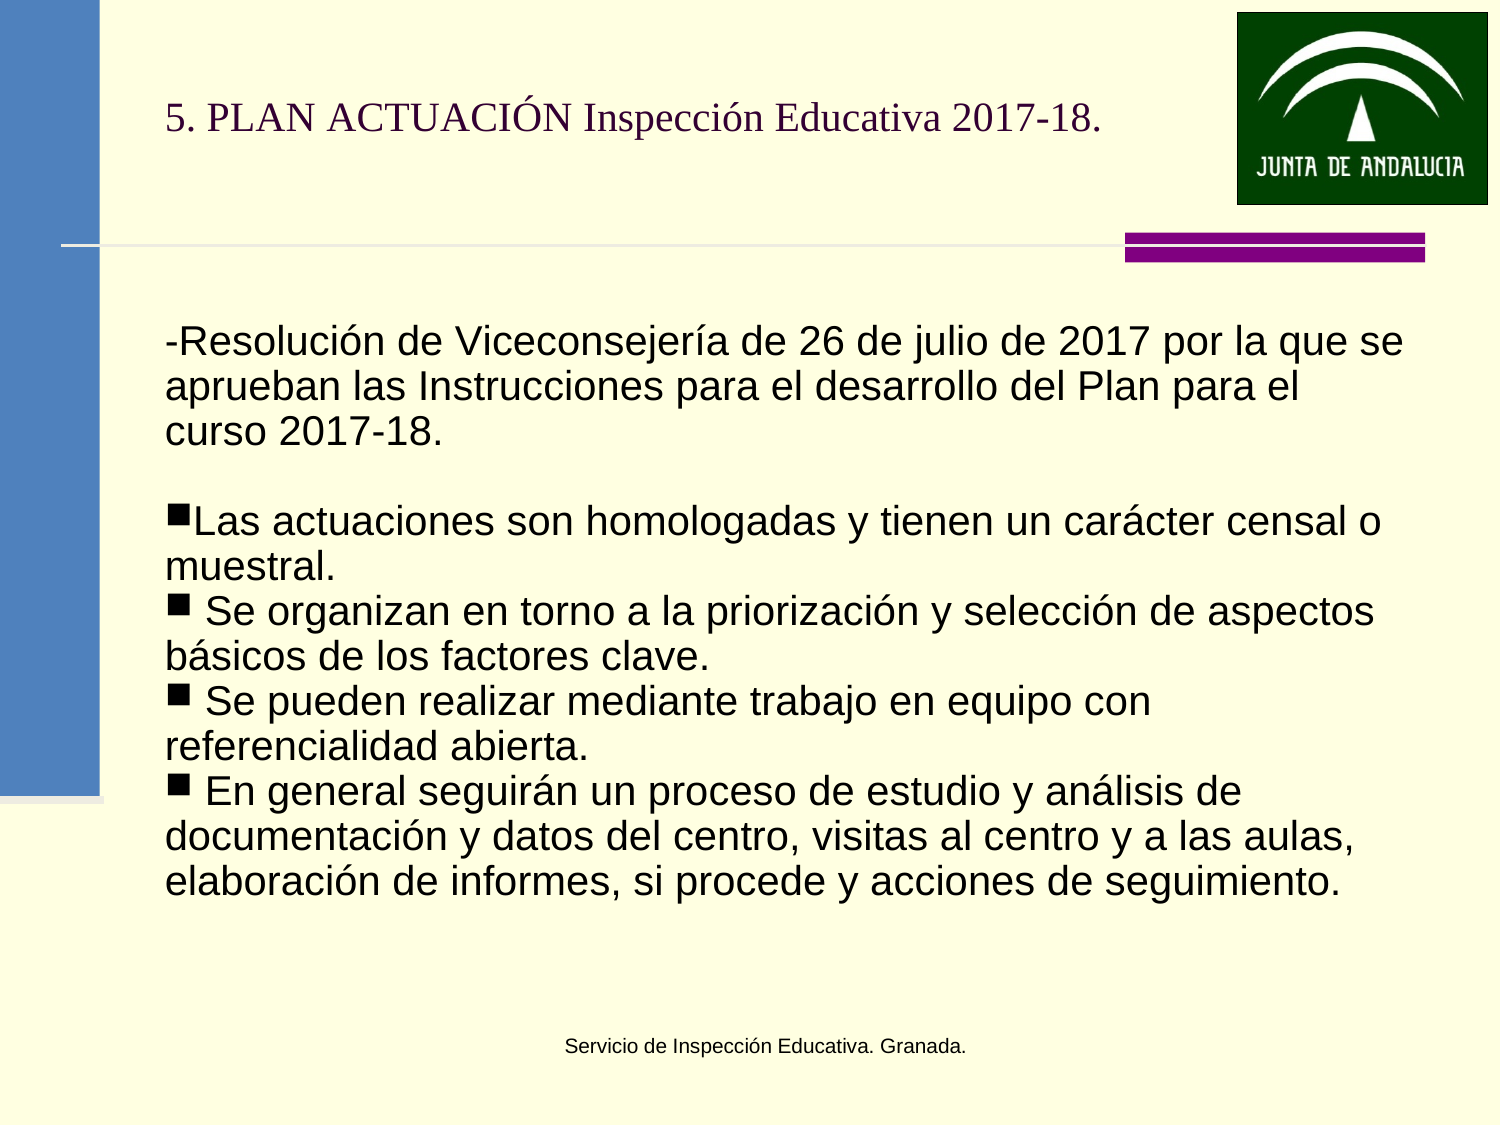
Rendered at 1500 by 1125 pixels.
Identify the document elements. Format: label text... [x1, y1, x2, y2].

text_box 5. PLAN ACTUACIÓN Inspección Educativa 2017-18. [150, 45, 1426, 234]
text_box -Resolución de Viceconsejería de 26 de julio de 2017 por la que se aprueban las Instrucciones para el desarrollo del Plan para el curso 2017-18. Las actuaciones son homologadas y tienen un carácter censal o muestral. Se organizan en torno a la priorización y selección de aspectos básicos de los factores clave. Se pueden realizar mediante trabajo en equipo con referencialidad abierta. En general seguirán un proceso de estudio y análisis de documentación y datos del centro, visitas al centro y a las aulas, elaboración de informes, si procede y acciones de seguimiento. [150, 262, 1426, 1006]
picture [1237, 12, 1488, 204]
text_box Servicio de Inspección Educativa. Granada. [549, 1025, 1038, 1101]
